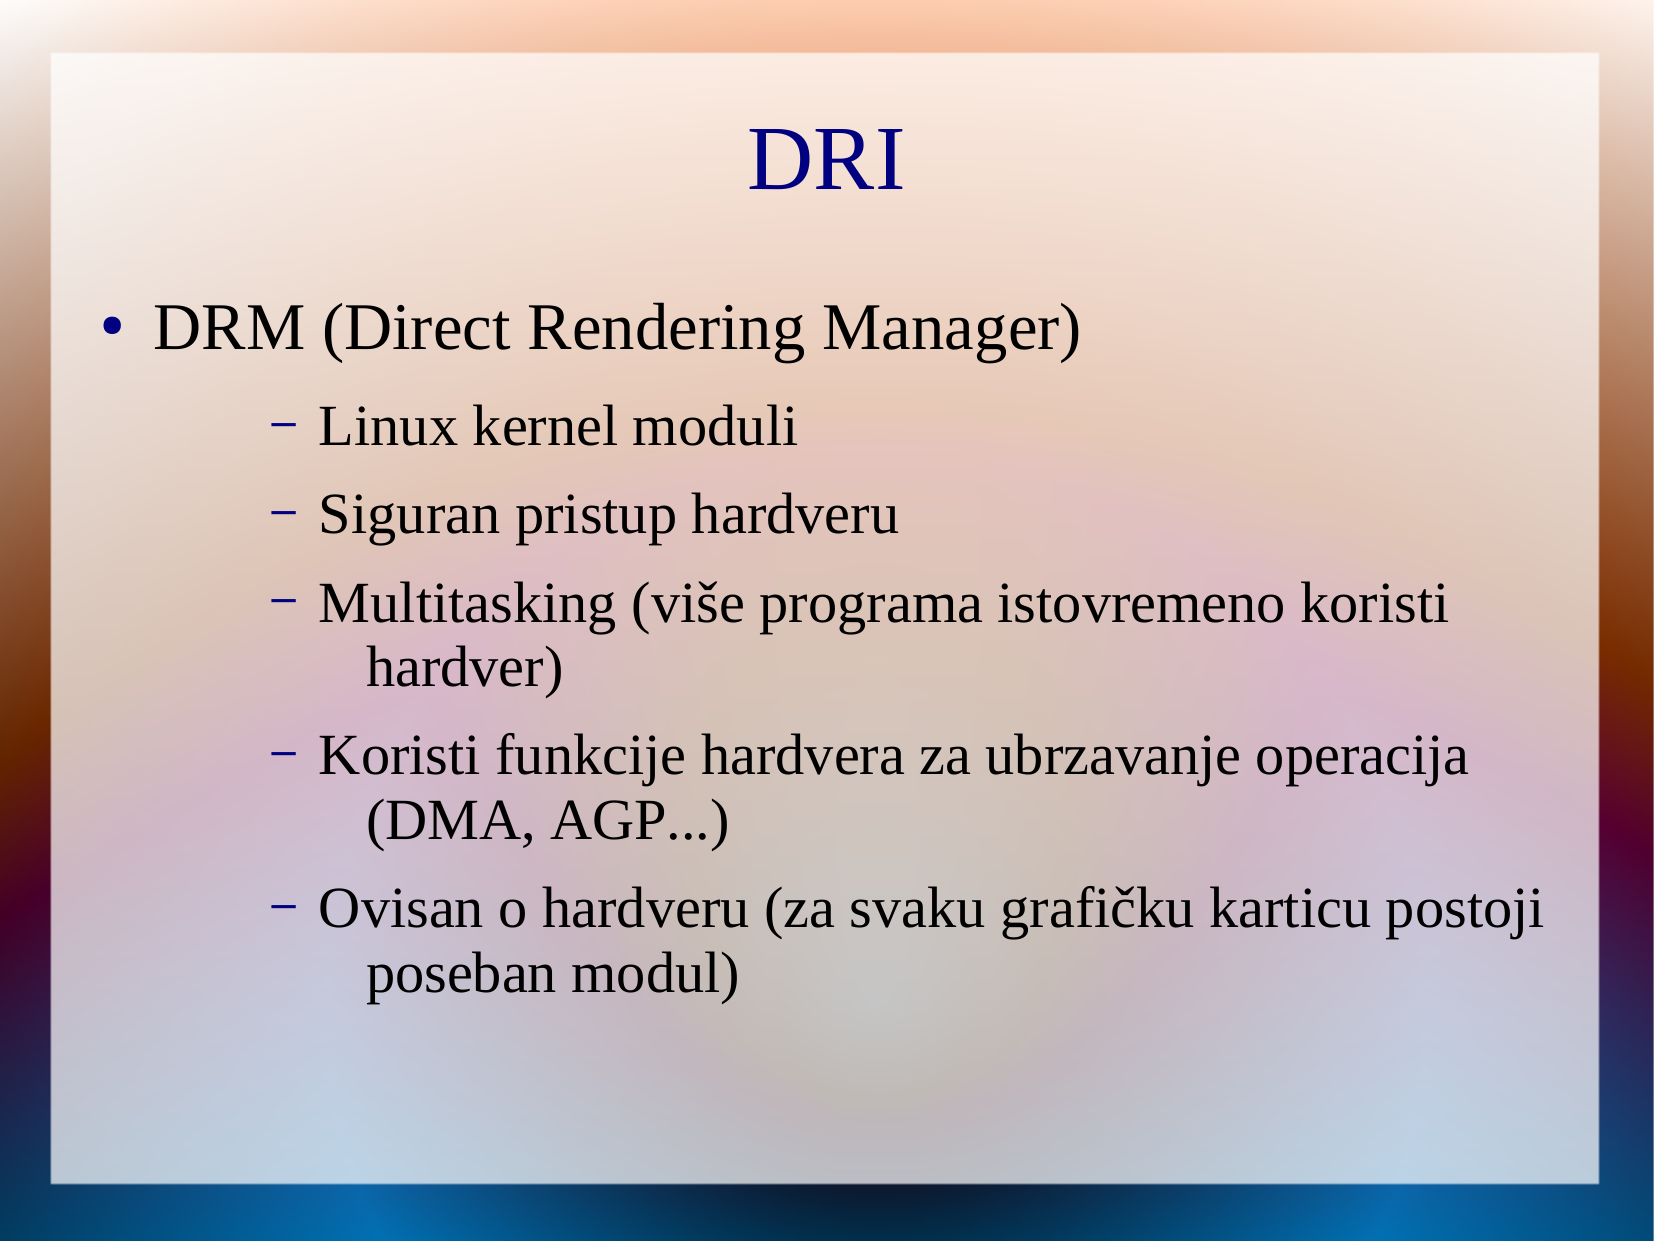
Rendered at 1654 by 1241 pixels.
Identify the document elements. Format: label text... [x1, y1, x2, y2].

picture [0, 0, 1654, 1241]
list DRM (Direct Rendering Manager) Linux kernel moduli Siguran pristup hardveru Multitasking (više programa istovremeno koristi hardver) Koristi funkcije hardvera za ubrzavanje operacija (DMA, AGP...) Ovisan o hardveru (za svaku grafičku karticu postoji poseban modul) [82, 290, 1571, 1094]
title DRI [82, 62, 1571, 256]
